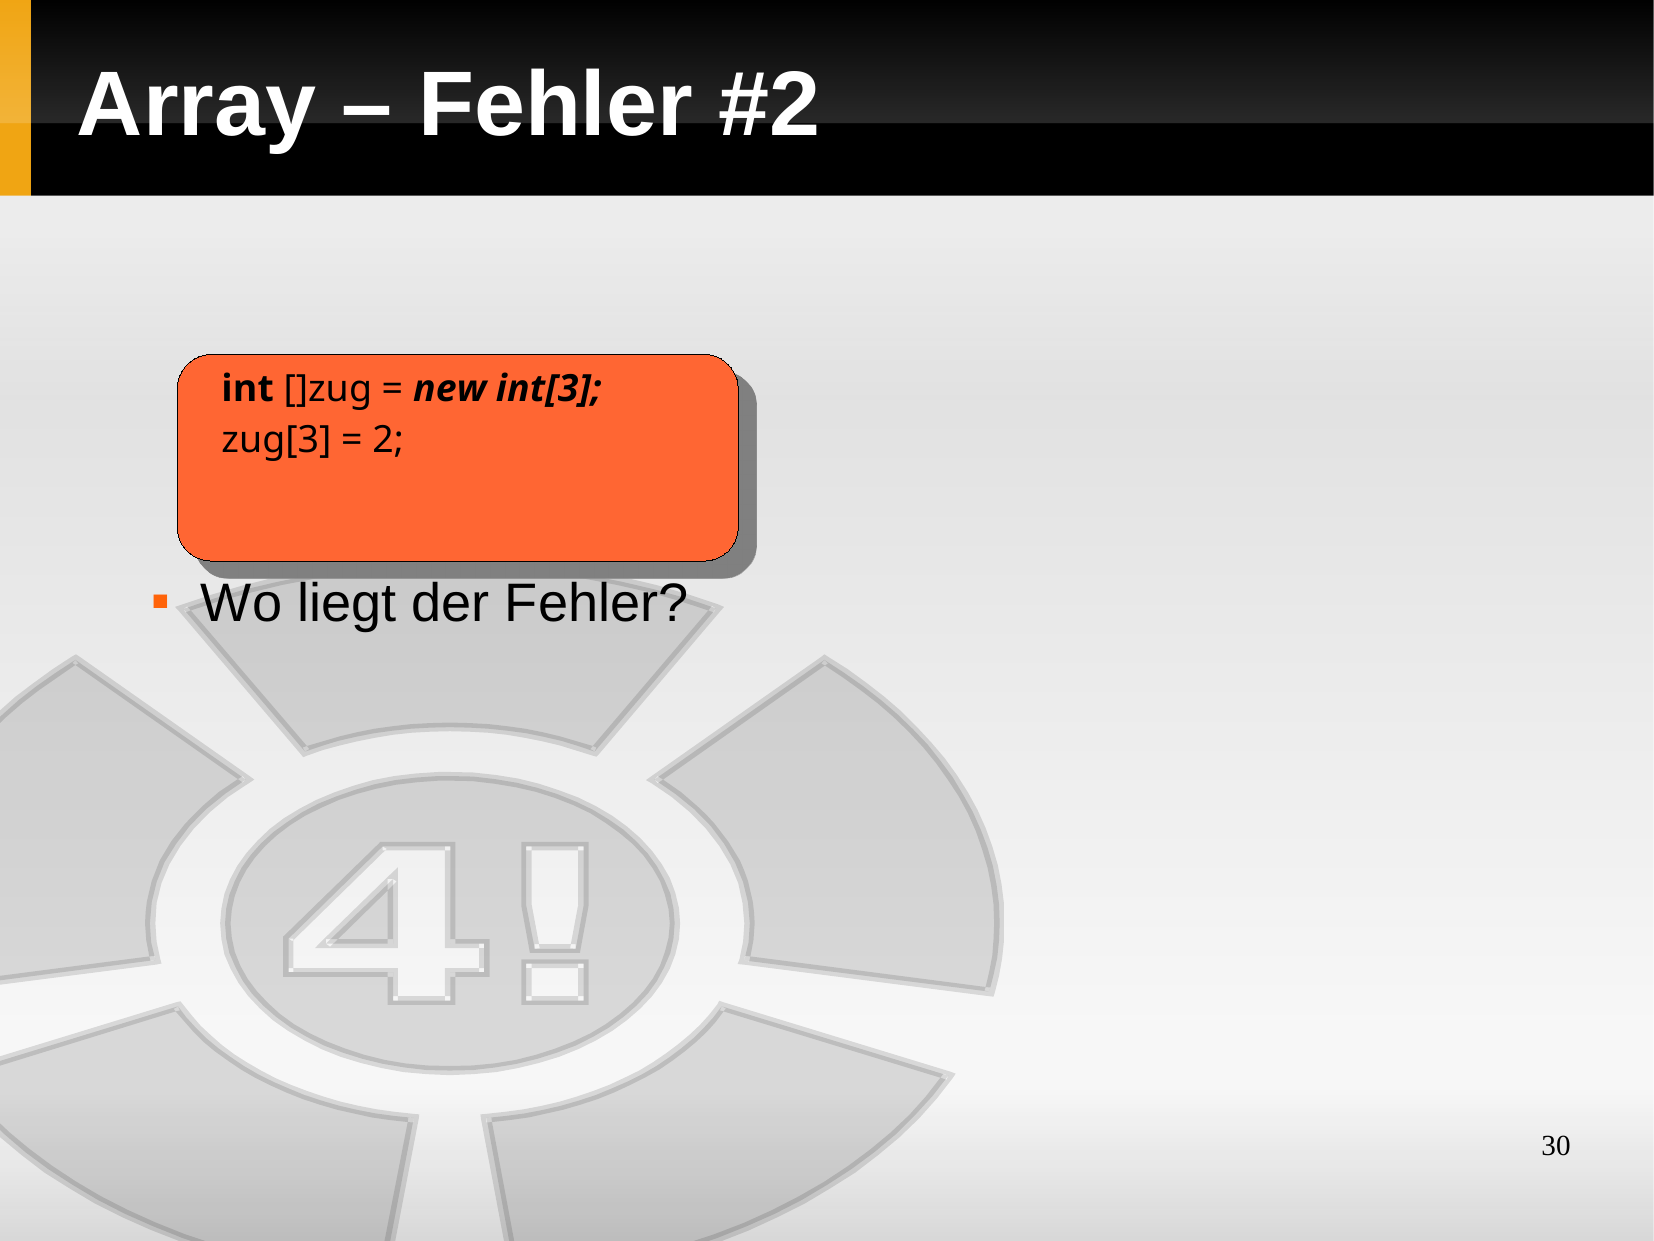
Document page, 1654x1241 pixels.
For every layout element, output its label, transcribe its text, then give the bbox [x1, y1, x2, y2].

text_box int []zug = new int[3]; zug[3] = 2; [206, 354, 692, 500]
title Array – Fehler #2 [76, 7, 1565, 200]
picture [0, 0, 1654, 1241]
list Wo liegt der Fehler? [59, 236, 1548, 1040]
text_box [177, 354, 739, 562]
